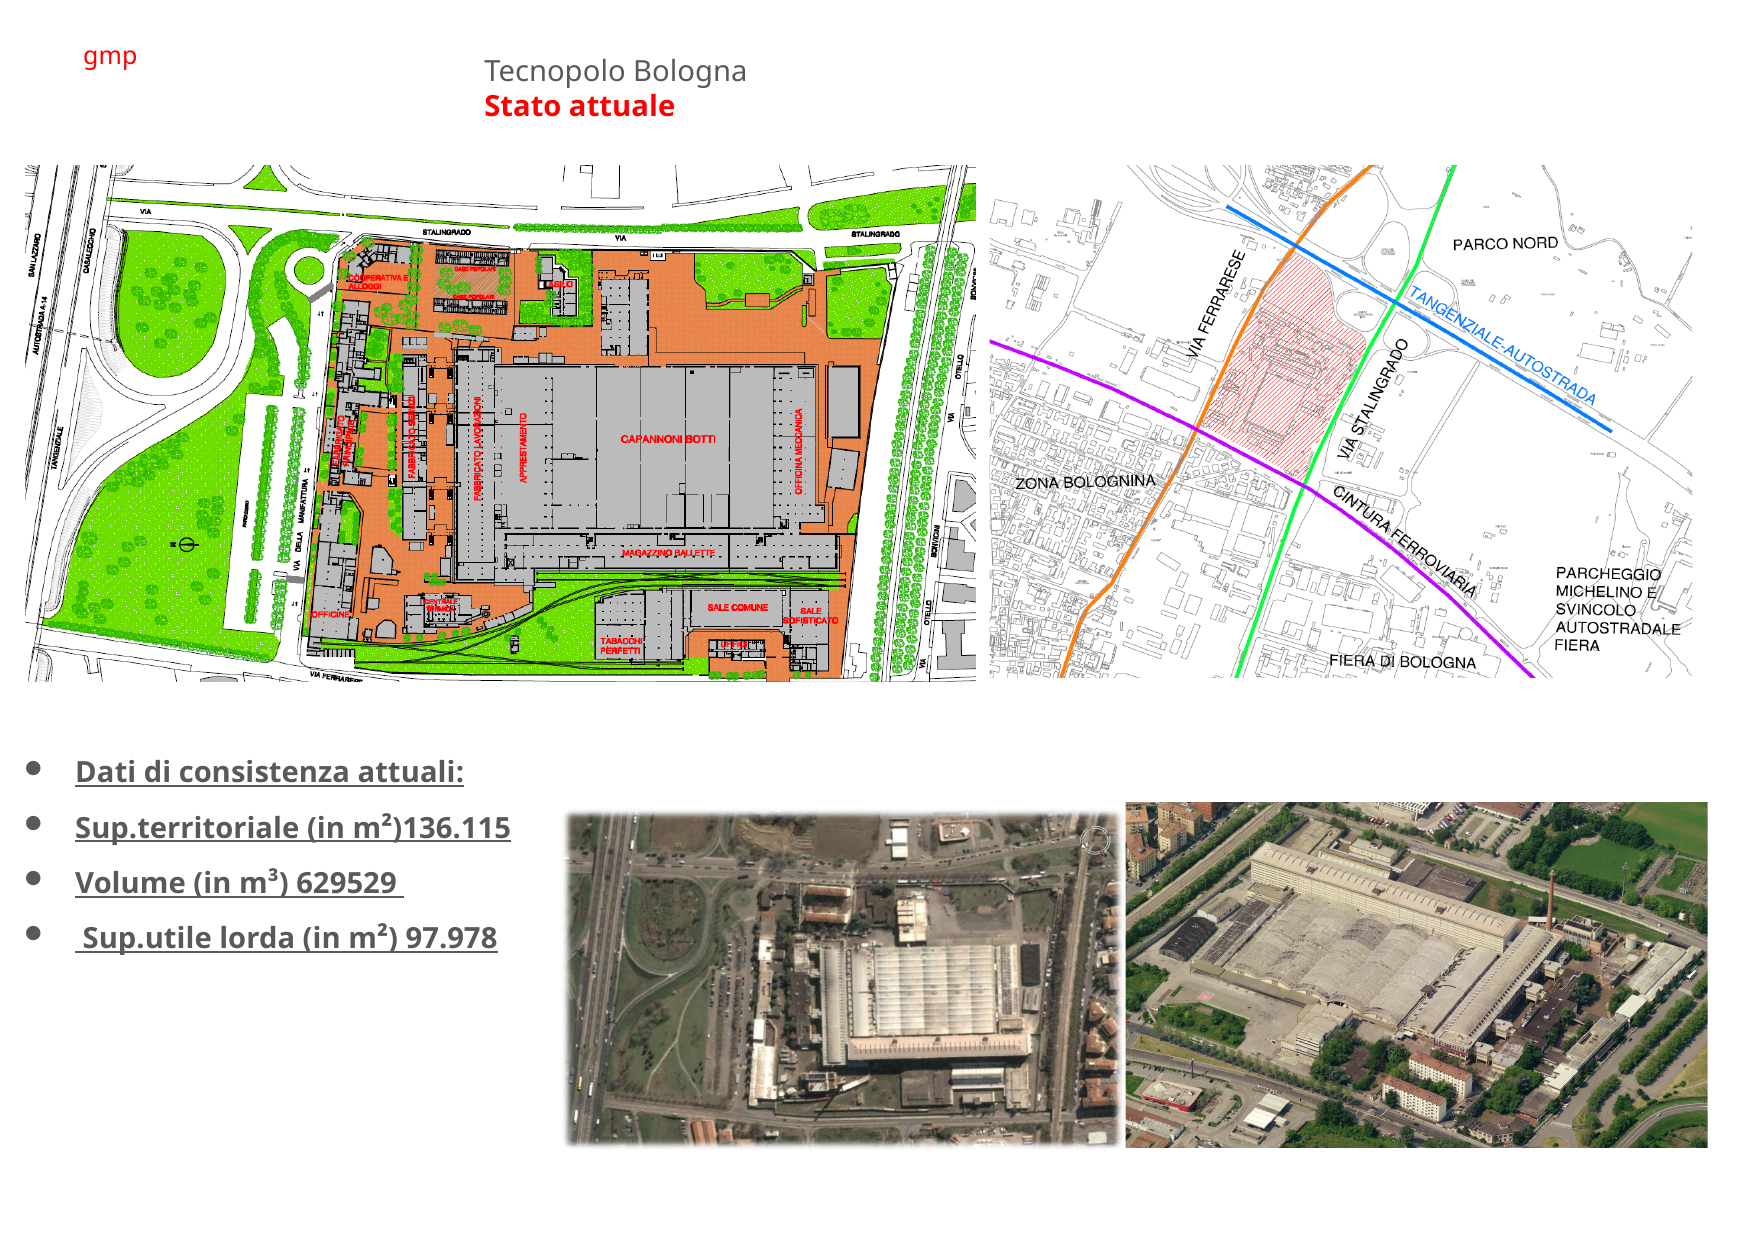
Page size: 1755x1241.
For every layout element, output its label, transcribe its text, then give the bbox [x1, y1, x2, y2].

picture [559, 802, 1708, 1152]
text_box Dati di consistenza attuali: Sup.territoriale (in m²)136.115 Volume (in m³) 629529 Sup.utile lorda (in m²) 97.978 [7, 731, 560, 1062]
picture [989, 166, 1708, 678]
picture [22, 165, 976, 682]
list Stato attuale [484, 113, 1708, 166]
